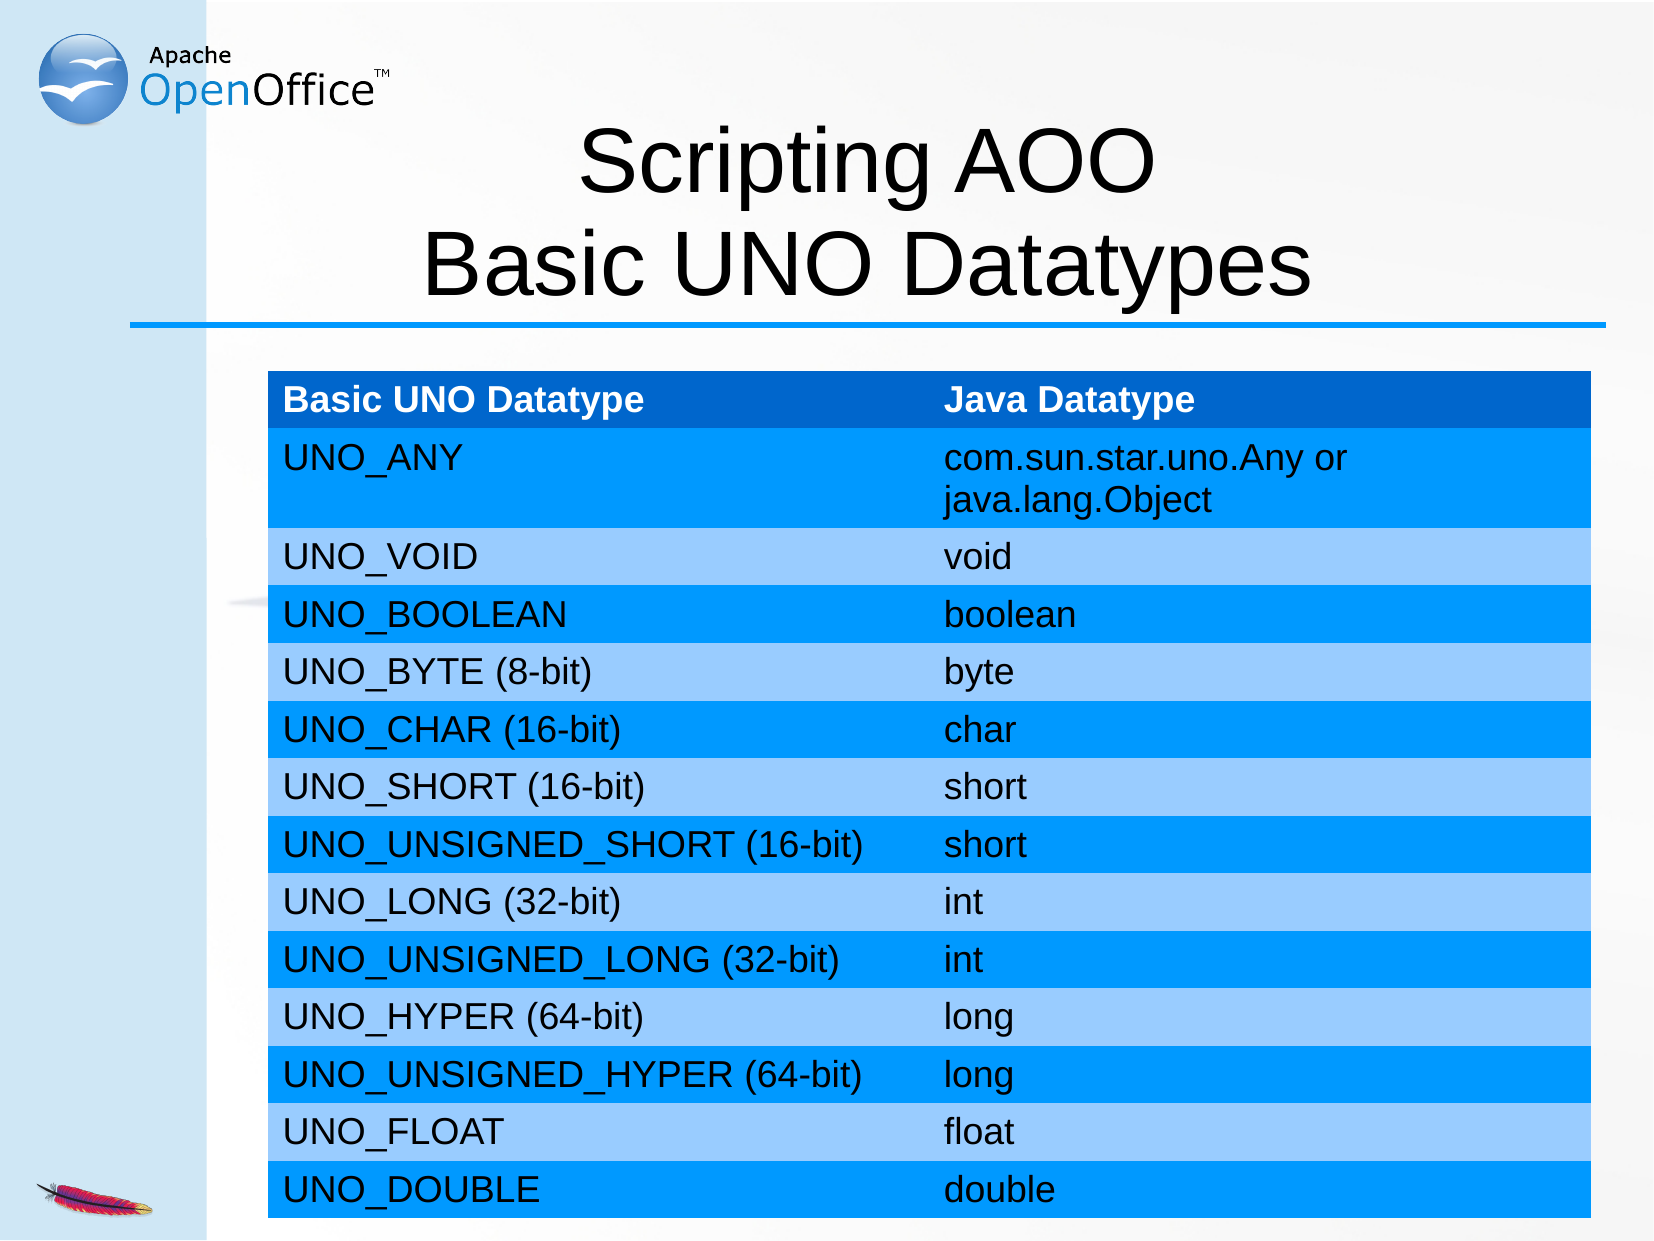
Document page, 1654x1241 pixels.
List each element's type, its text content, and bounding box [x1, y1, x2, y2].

title Scripting AOO Basic UNO Datatypes [165, 108, 1571, 316]
table_cell int [929, 873, 1591, 931]
table_cell UNO_UNSIGNED_HYPER (64-bit) [268, 1046, 929, 1103]
table_cell UNO_HYPER (64-bit) [268, 988, 929, 1046]
table_cell double [929, 1161, 1591, 1218]
picture [35, 2, 1654, 1241]
table_cell byte [929, 643, 1591, 701]
table_cell UNO_UNSIGNED_SHORT (16-bit) [268, 816, 929, 873]
table_cell UNO_SHORT (16-bit) [268, 758, 929, 816]
table_cell long [929, 988, 1591, 1046]
table_cell UNO_CHAR (16-bit) [268, 701, 929, 758]
table_cell int [929, 931, 1591, 988]
table_cell boolean [929, 585, 1591, 643]
table_cell UNO_ANY [268, 428, 929, 528]
table_cell long [929, 1046, 1591, 1103]
table_cell com.sun.star.uno.Any or java.lang.Object [929, 428, 1591, 528]
table_cell UNO_BYTE (8-bit) [268, 643, 929, 701]
table_cell UNO_UNSIGNED_LONG (32-bit) [268, 931, 929, 988]
picture [35, 1181, 154, 1219]
table_cell UNO_DOUBLE [268, 1161, 929, 1218]
table_cell short [929, 758, 1591, 816]
table_header Basic UNO Datatype [268, 371, 929, 428]
table_cell UNO_BOOLEAN [268, 585, 929, 643]
table_cell short [929, 816, 1591, 873]
table_cell char [929, 701, 1591, 758]
table_cell void [929, 528, 1591, 585]
table_header Java Datatype [929, 371, 1591, 428]
table_cell UNO_VOID [268, 528, 929, 585]
table_cell UNO_LONG (32-bit) [268, 873, 929, 931]
table_cell UNO_FLOAT [268, 1103, 929, 1161]
table_cell float [929, 1103, 1591, 1161]
